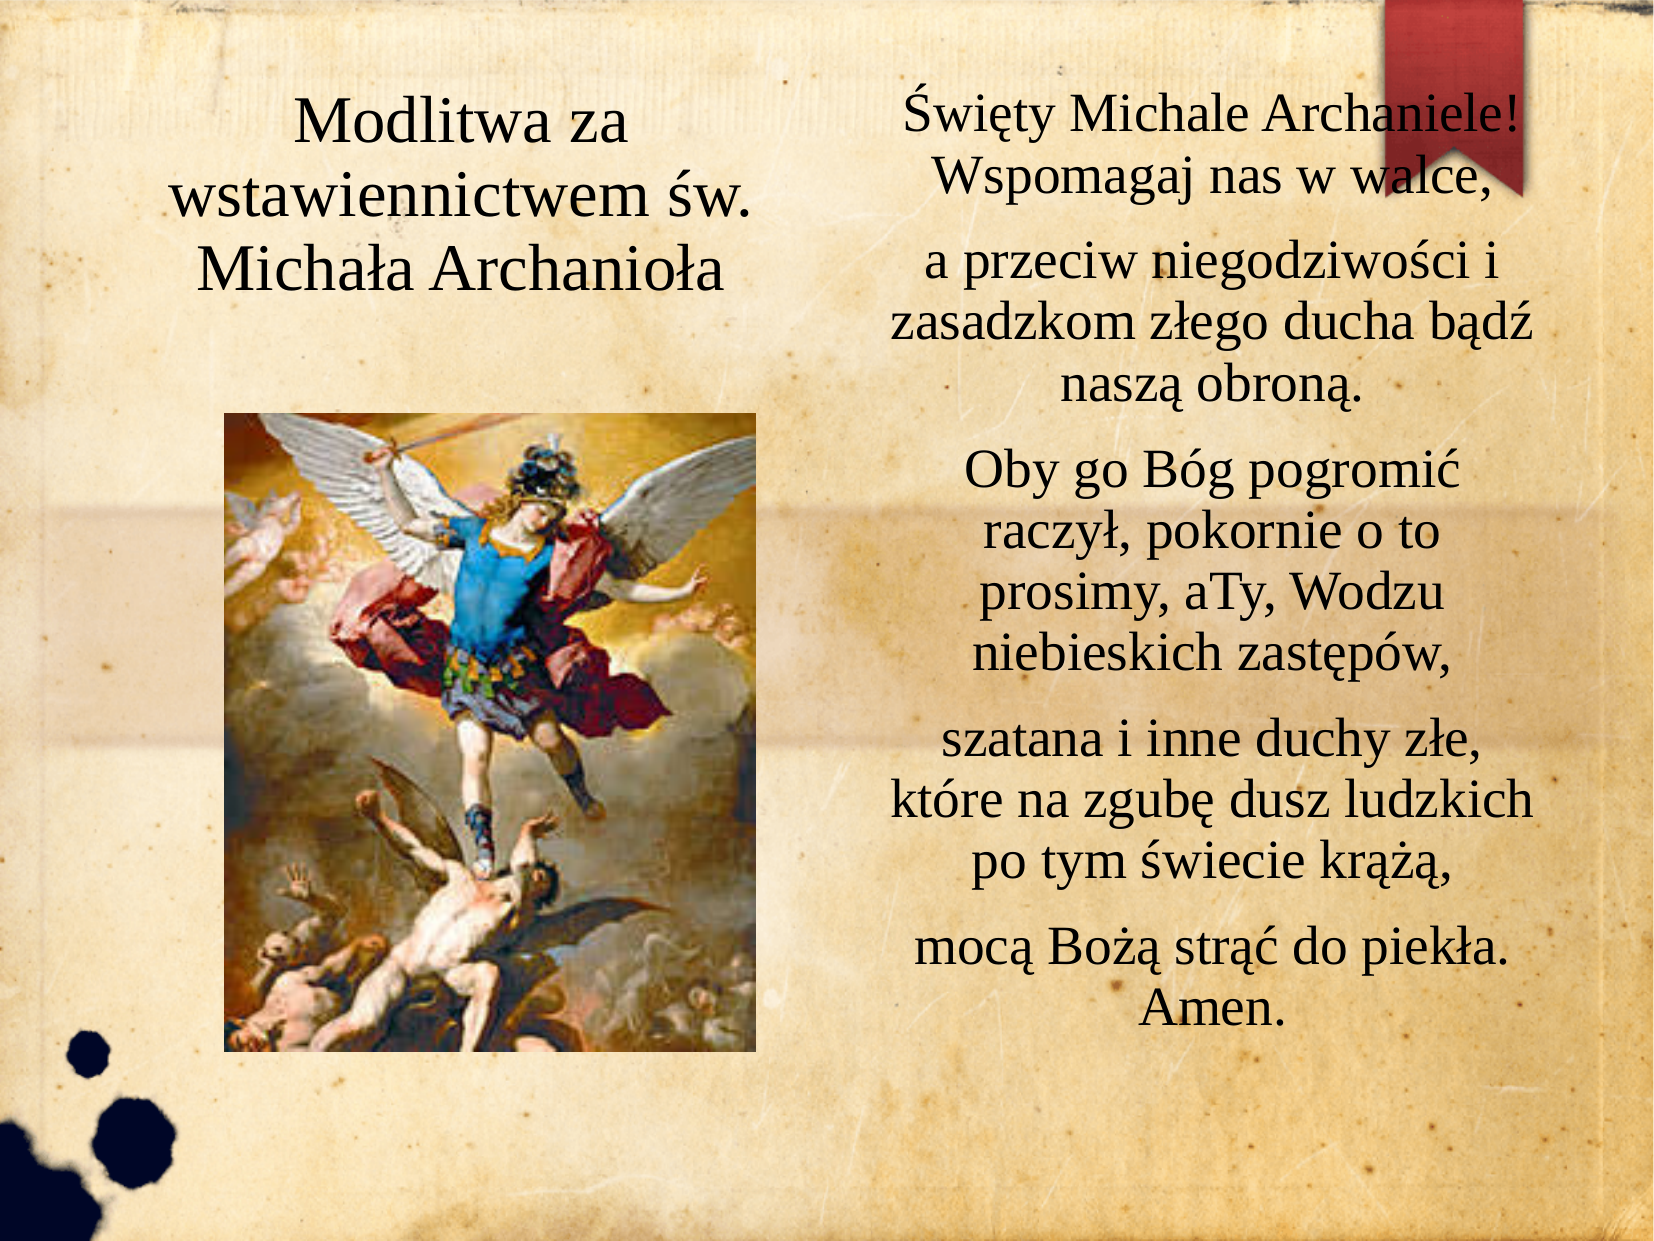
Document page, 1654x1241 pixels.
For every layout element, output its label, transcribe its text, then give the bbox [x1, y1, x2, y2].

list Święty Michale Archaniele! Wspomagaj nas w walce, a przeciw niegodziwości i zasadzkom złego ducha bądź naszą obroną. Oby go Bóg pogromić raczył, pokornie o to prosimy, aTy, Wodzu niebieskich zastępów, szatana i inne duchy złe, które na zgubę dusz ludzkich po tym świecie krążą, mocą Bożą strąć do piekła. Amen. [828, 82, 1539, 1111]
list Modlitwa za wstawiennictwem św. Michała Archanioła [70, 82, 781, 414]
picture [0, 0, 1654, 1241]
